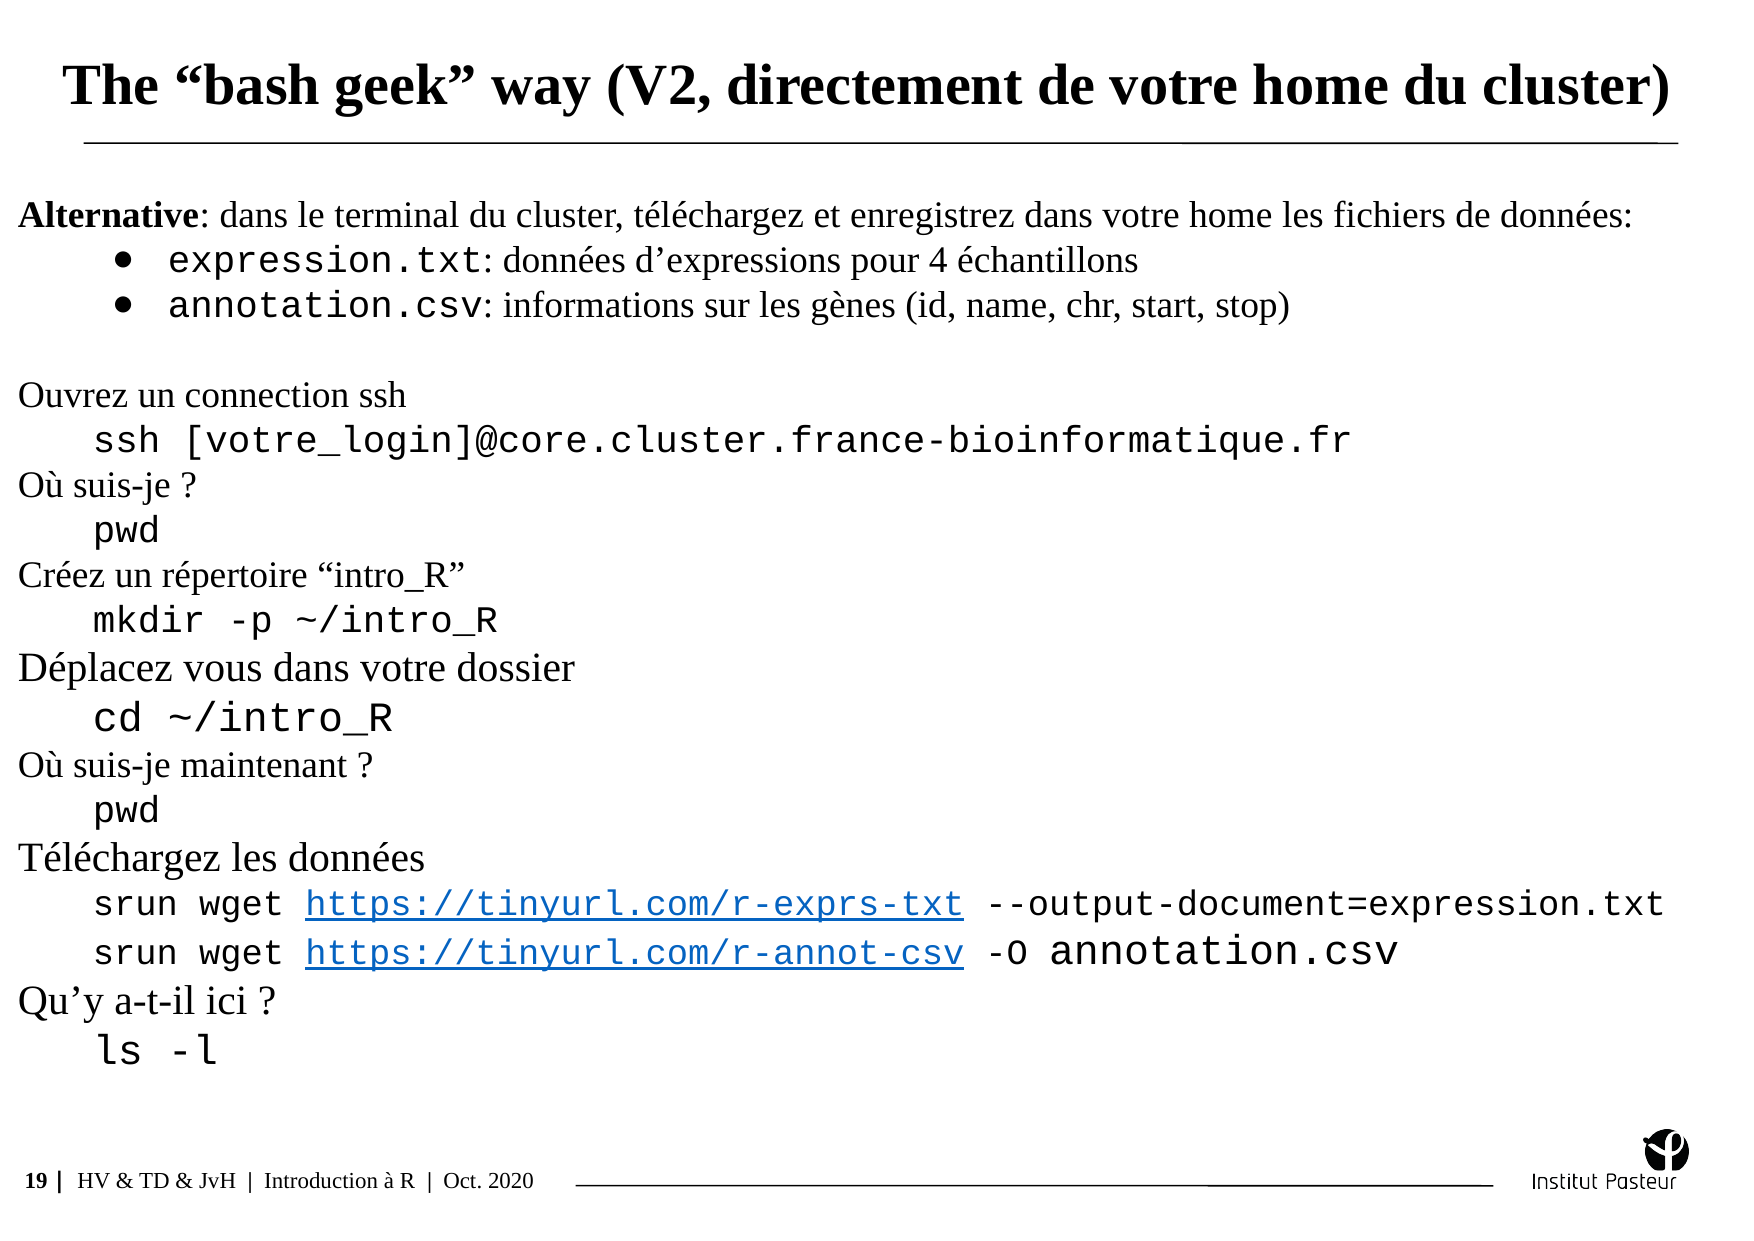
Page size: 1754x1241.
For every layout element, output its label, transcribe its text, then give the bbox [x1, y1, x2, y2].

text_box Alternative: dans le terminal du cluster, téléchargez et enregistrez dans votre home les fichiers de données: expression.txt: données d’expressions pour 4 échantillons annotation.csv: informations sur les gènes (id, name, chr, start, stop) Ouvrez un connection ssh ssh [votre_login]@core.cluster.france-bioinformatique.fr Où suis-je ? pwd Créez un répertoire “intro_R” mkdir -p ~/intro_R Déplacez vous dans votre dossier cd ~/intro_R Où suis-je maintenant ? pwd Téléchargez les données srun wget https://tinyurl.com/r-exprs-txt --output-document=expression.txt srun wget https://tinyurl.com/r-annot-csv -O annotation.csv Qu’y a-t-il ici ? ls -l [18, 189, 1732, 1147]
picture [1533, 1147, 1689, 1189]
text_box The “bash geek” way (V2, directement de votre home du cluster) [62, 2, 1692, 160]
